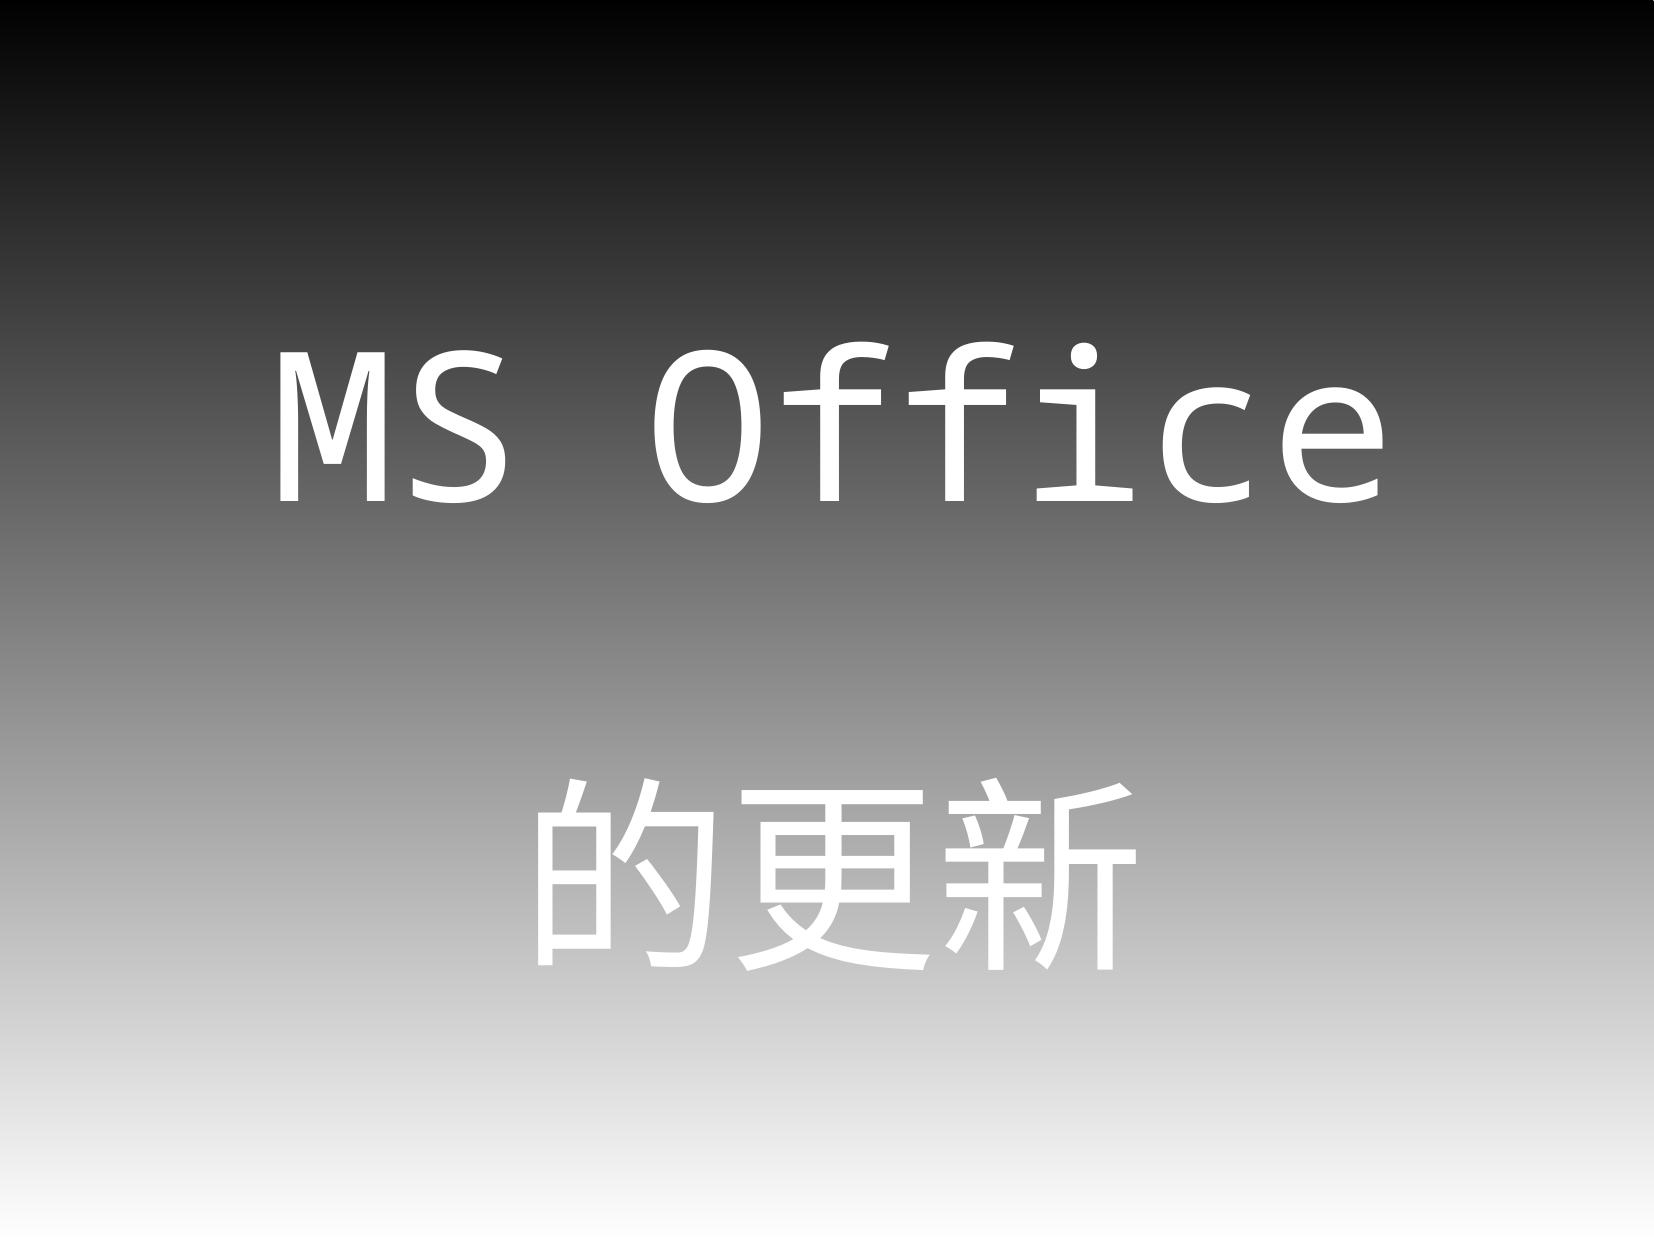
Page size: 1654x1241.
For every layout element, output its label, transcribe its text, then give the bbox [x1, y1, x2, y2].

title MS Office 的更新 [88, 297, 1577, 855]
